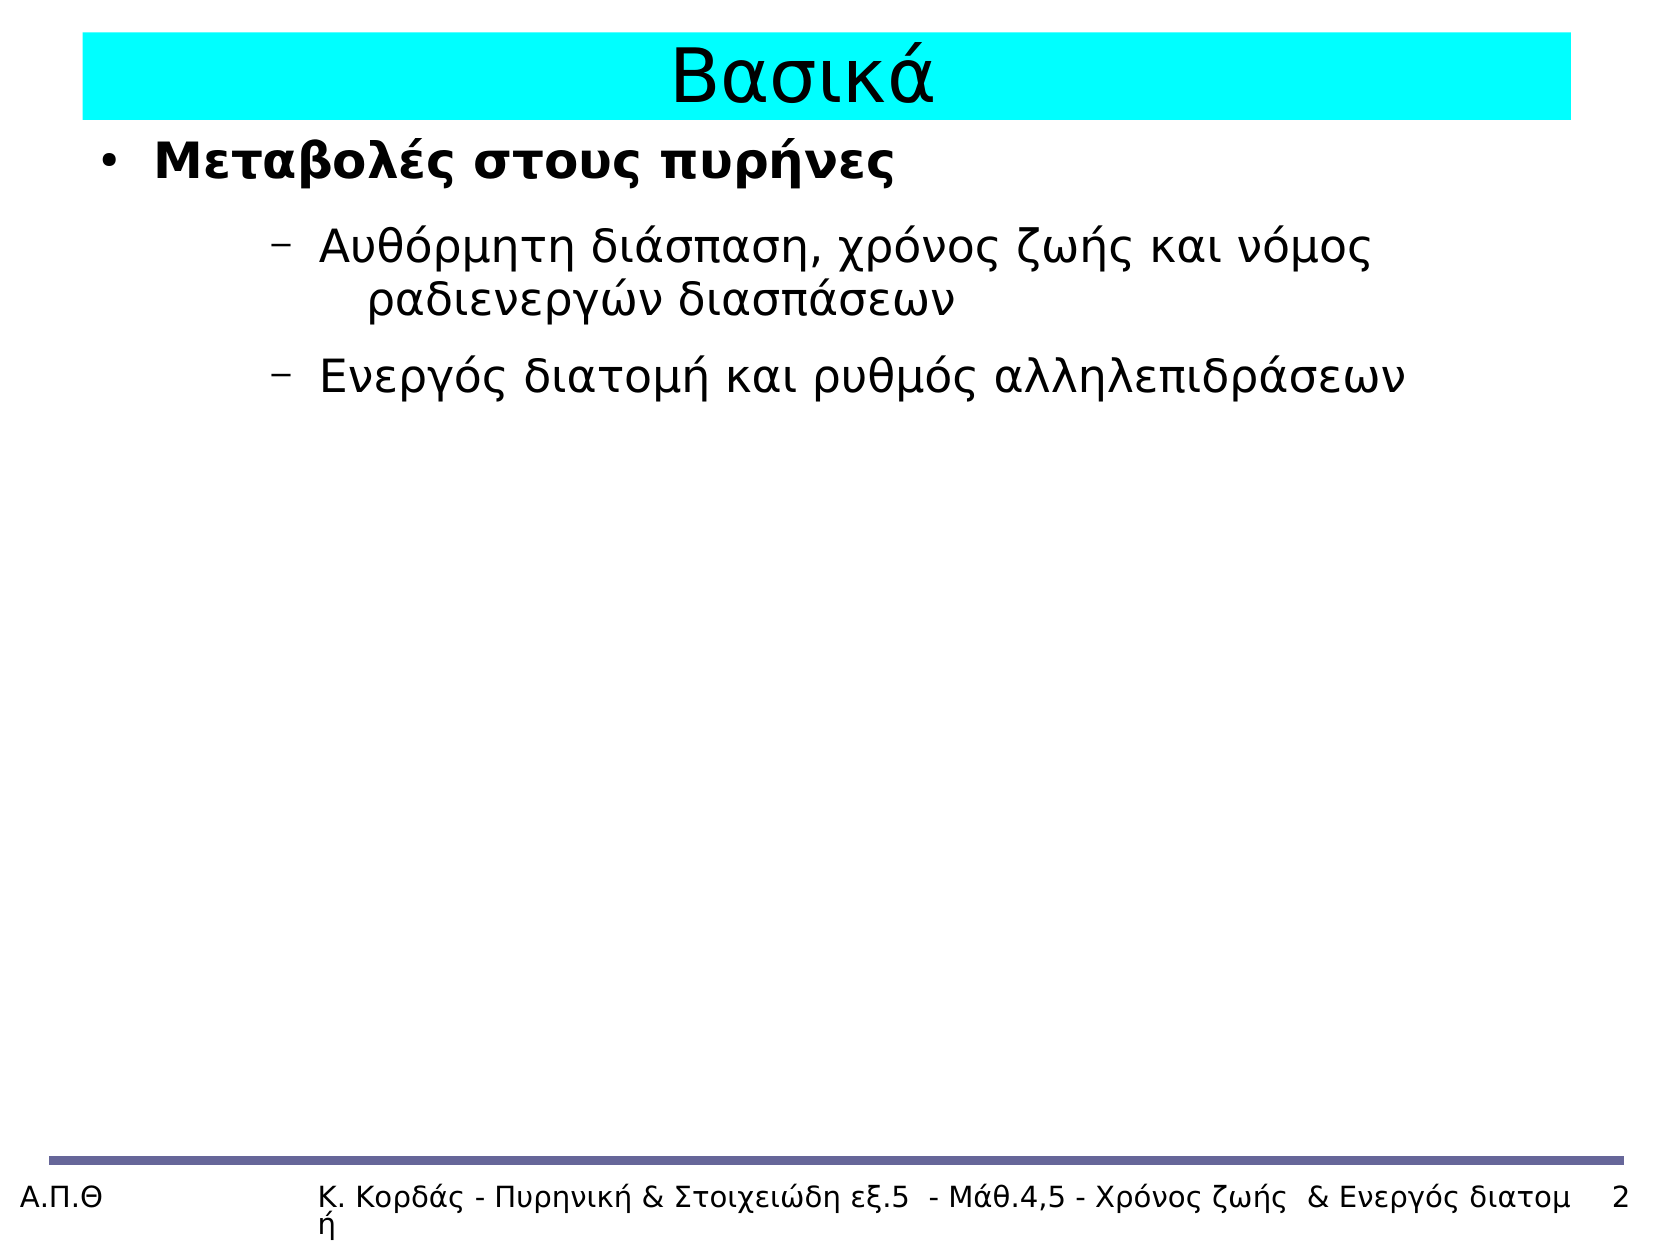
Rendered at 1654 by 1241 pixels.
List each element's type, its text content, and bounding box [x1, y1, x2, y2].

list Μεταβολές στους πυρήνες Αυθόρμητη διάσπαση, χρόνος ζωής και νόμος ραδιενεργών διασπάσεων Ενεργός διατομή και ρυθμός αλληλεπιδράσεων [82, 132, 1571, 1094]
title Βασικά [82, 32, 1571, 120]
